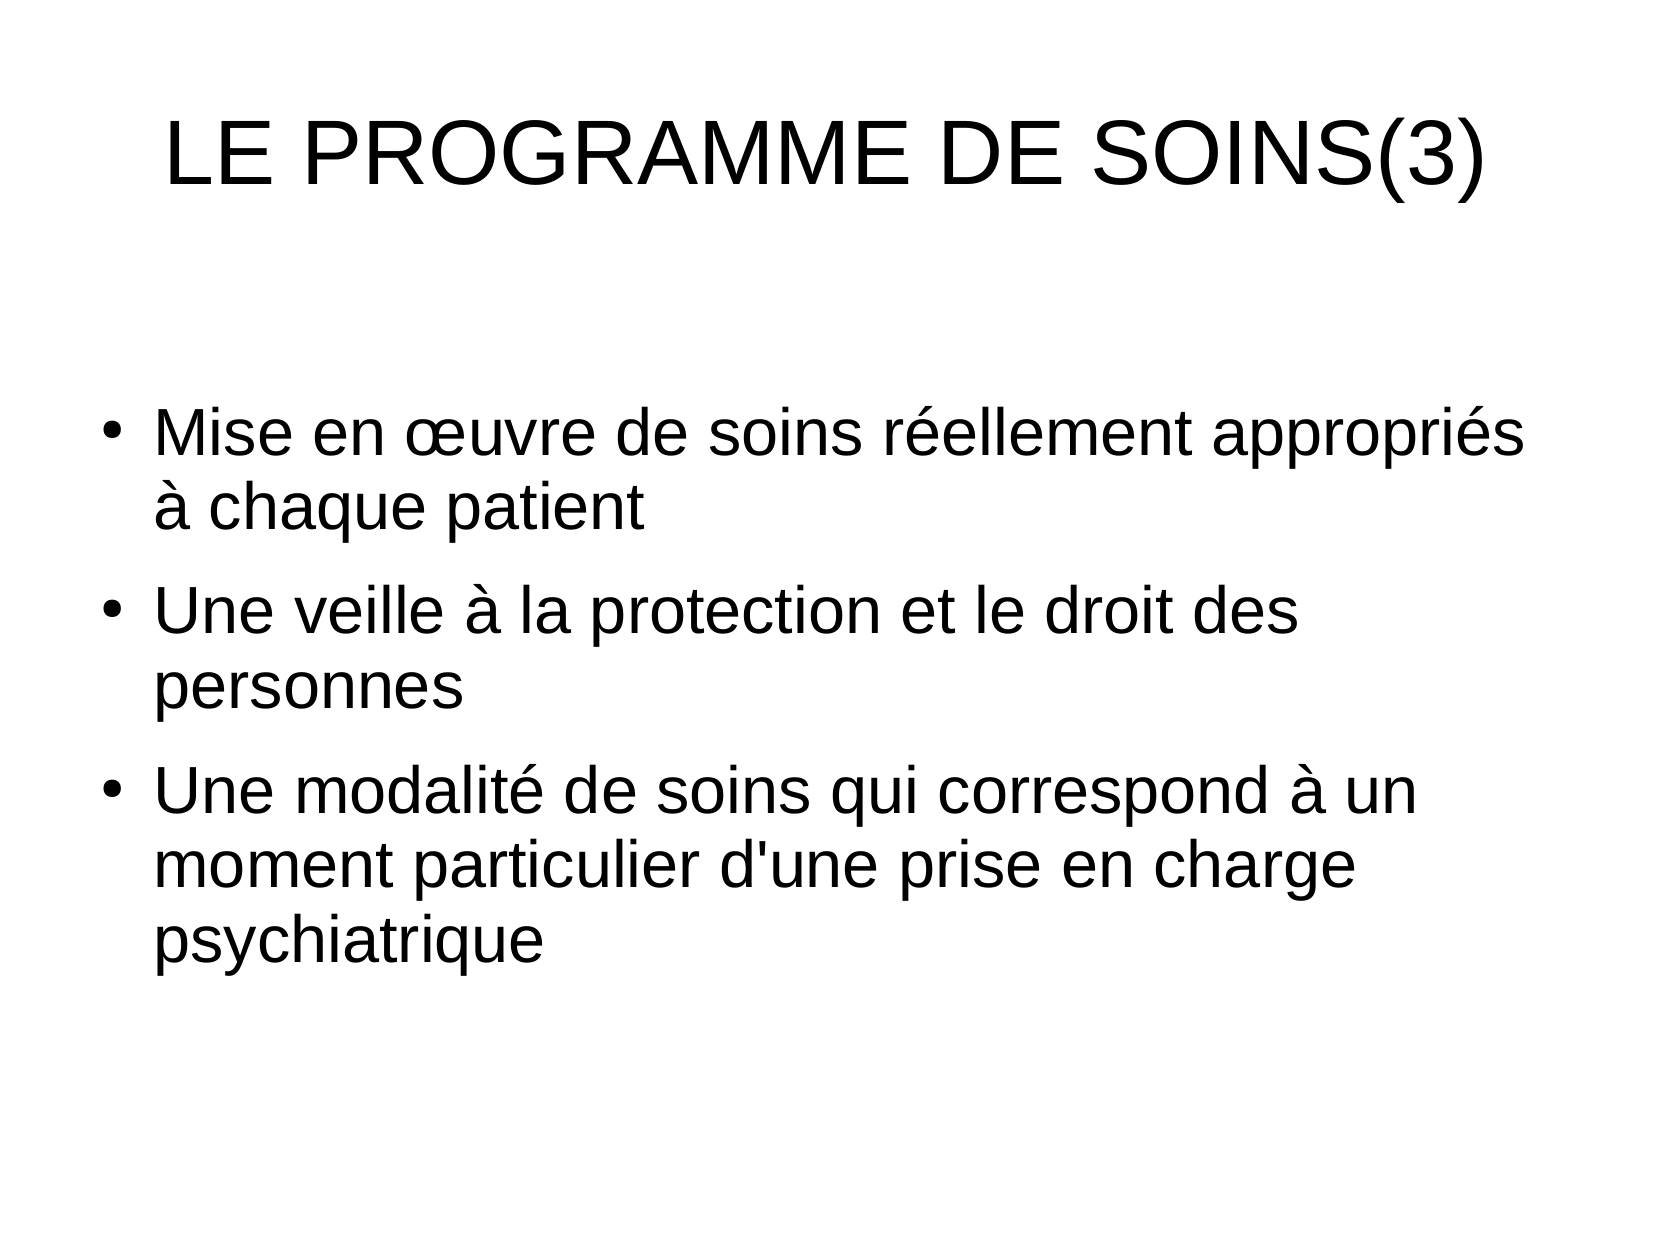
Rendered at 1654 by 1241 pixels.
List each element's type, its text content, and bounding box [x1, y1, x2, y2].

title LE PROGRAMME DE SOINS(3) [82, 49, 1571, 257]
list Mise en œuvre de soins réellement appropriés à chaque patient Une veille à la protection et le droit des personnes Une modalité de soins qui correspond à un moment particulier d'une prise en charge psychiatrique [82, 290, 1571, 1109]
